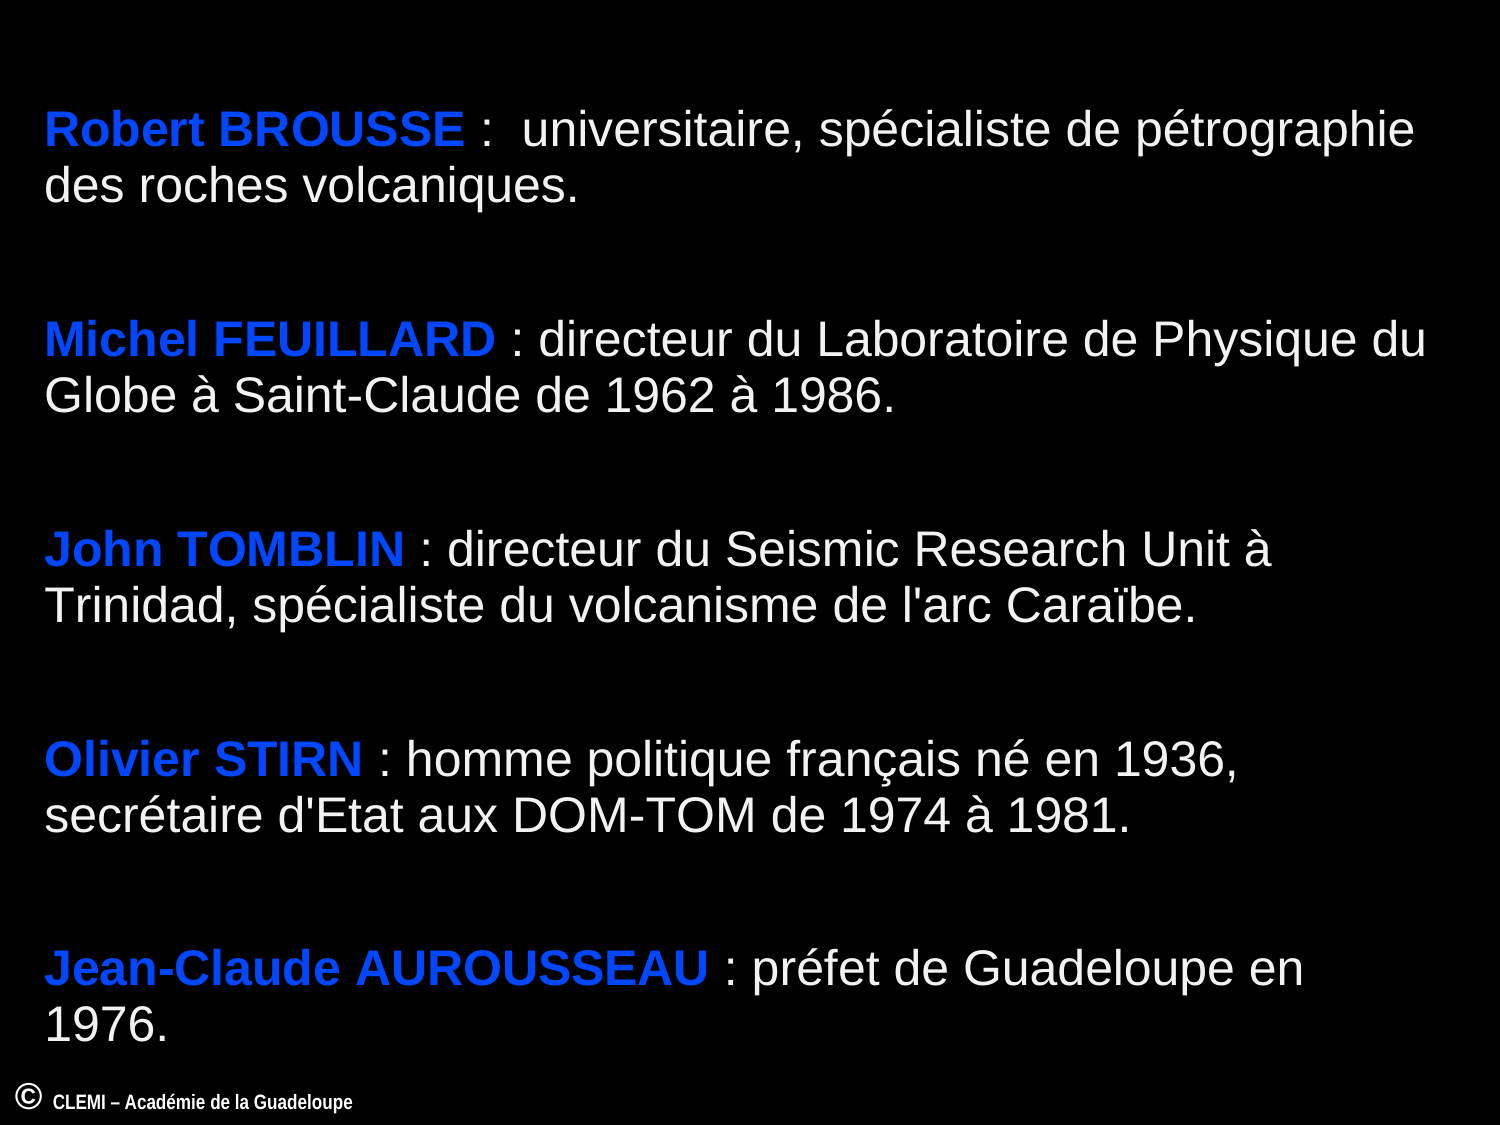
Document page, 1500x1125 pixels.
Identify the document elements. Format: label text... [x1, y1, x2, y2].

text_box Jean-Claude AUROUSSEAU : préfet de Guadeloupe en 1976. [29, 933, 1423, 1062]
text_box Robert BROUSSE : universitaire, spécialiste de pétrographie des roches volcaniques. [29, 93, 1448, 221]
text_box © CLEMI – Académie de la Guadeloupe [0, 1067, 575, 1125]
text_box Michel FEUILLARD : directeur du Laboratoire de Physique du Globe à Saint-Claude de 1962 à 1986. [29, 303, 1448, 431]
text_box John TOMBLIN : directeur du Seismic Research Unit à Trinidad, spécialiste du volcanisme de l'arc Caraïbe. [29, 513, 1425, 641]
text_box Olivier STIRN : homme politique français né en 1936, secrétaire d'Etat aux DOM-TOM de 1974 à 1981. [29, 723, 1460, 851]
